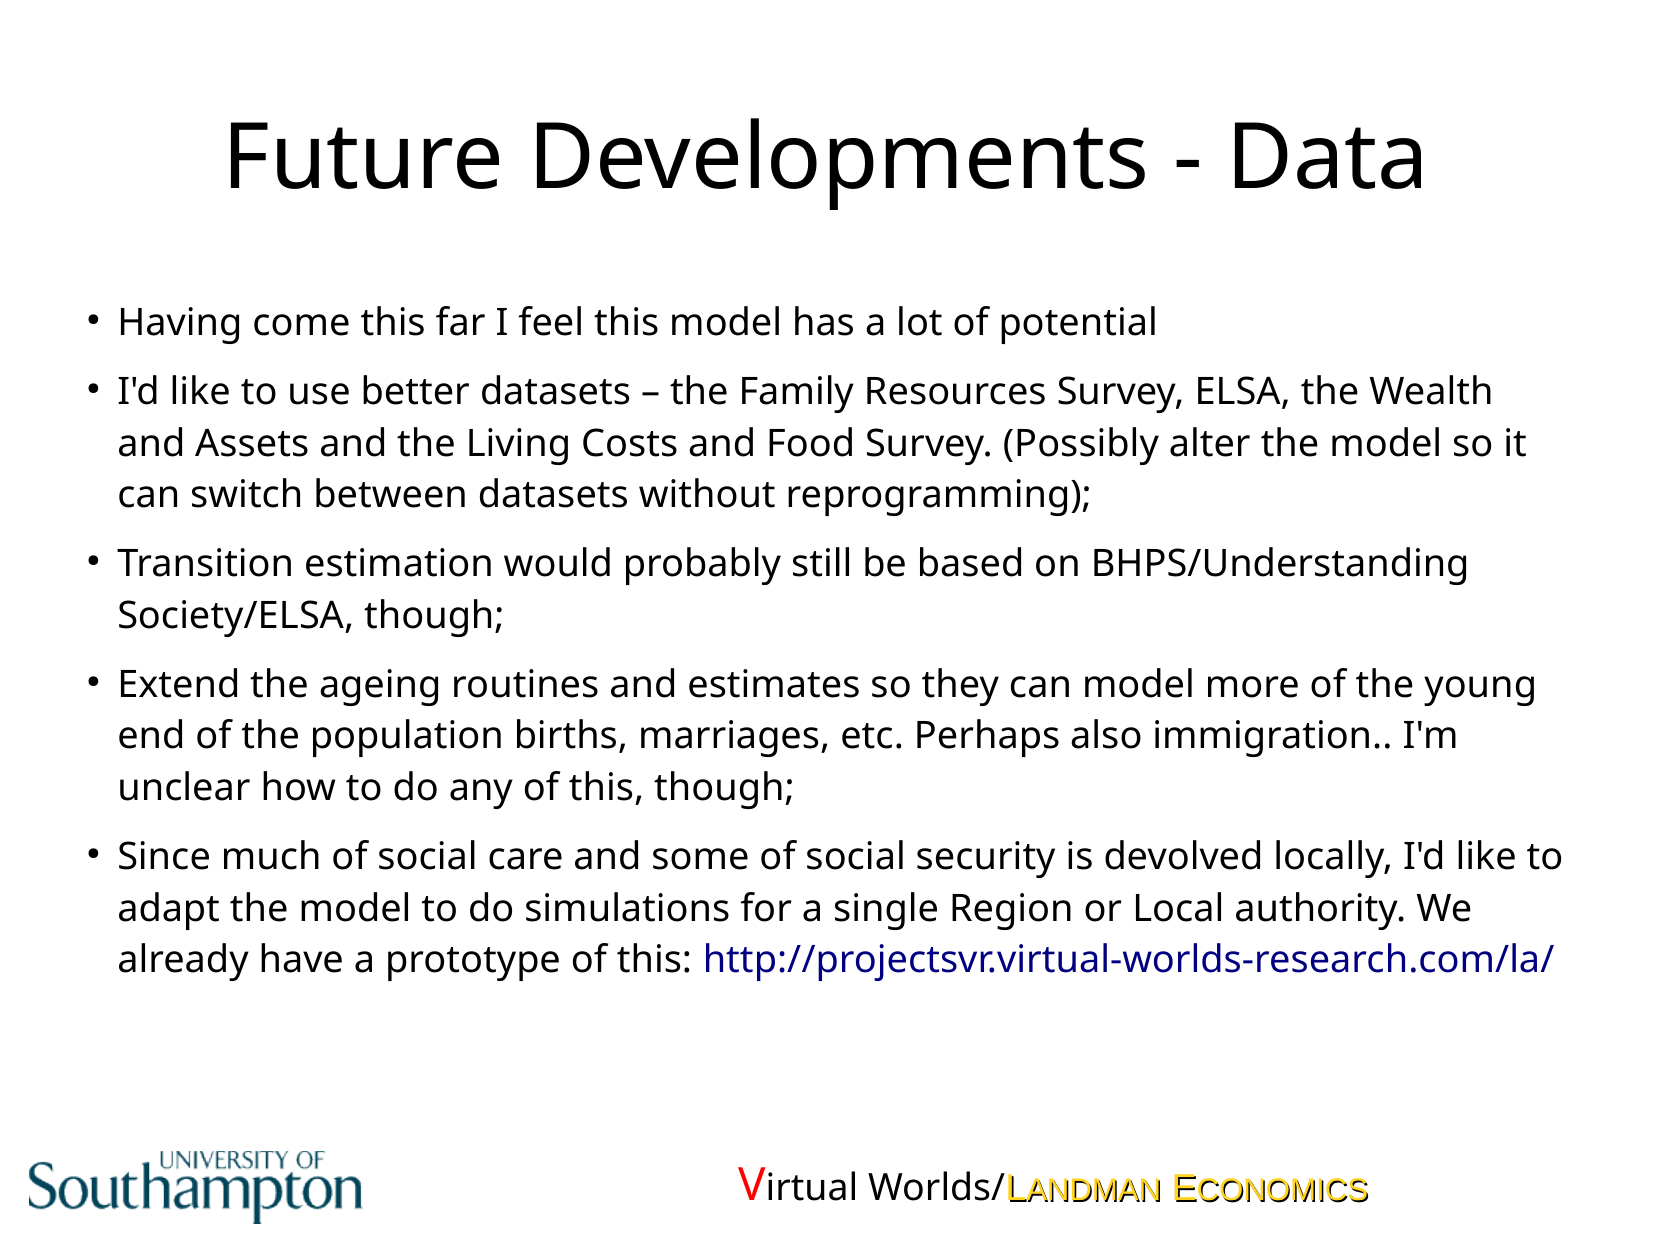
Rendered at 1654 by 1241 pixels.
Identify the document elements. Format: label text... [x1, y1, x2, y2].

picture [29, 1151, 363, 1224]
list Having come this far I feel this model has a lot of potential I'd like to use better datasets – the Family Resources Survey, ELSA, the Wealth and Assets and the Living Costs and Food Survey. (Possibly alter the model so it can switch between datasets without reprogramming); Transition estimation would probably still be based on BHPS/Understanding Society/ELSA, though; Extend the ageing routines and estimates so they can model more of the young end of the population births, marriages, etc. Perhaps also immigration.. I'm unclear how to do any of this, though; Since much of social care and some of social security is devolved locally, I'd like to adapt the model to do simulations for a single Region or Local authority. We already have a prototype of this: http://projectsvr.virtual-worlds-research.com/la/ [76, 295, 1565, 1015]
title Future Developments - Data [82, 49, 1571, 257]
